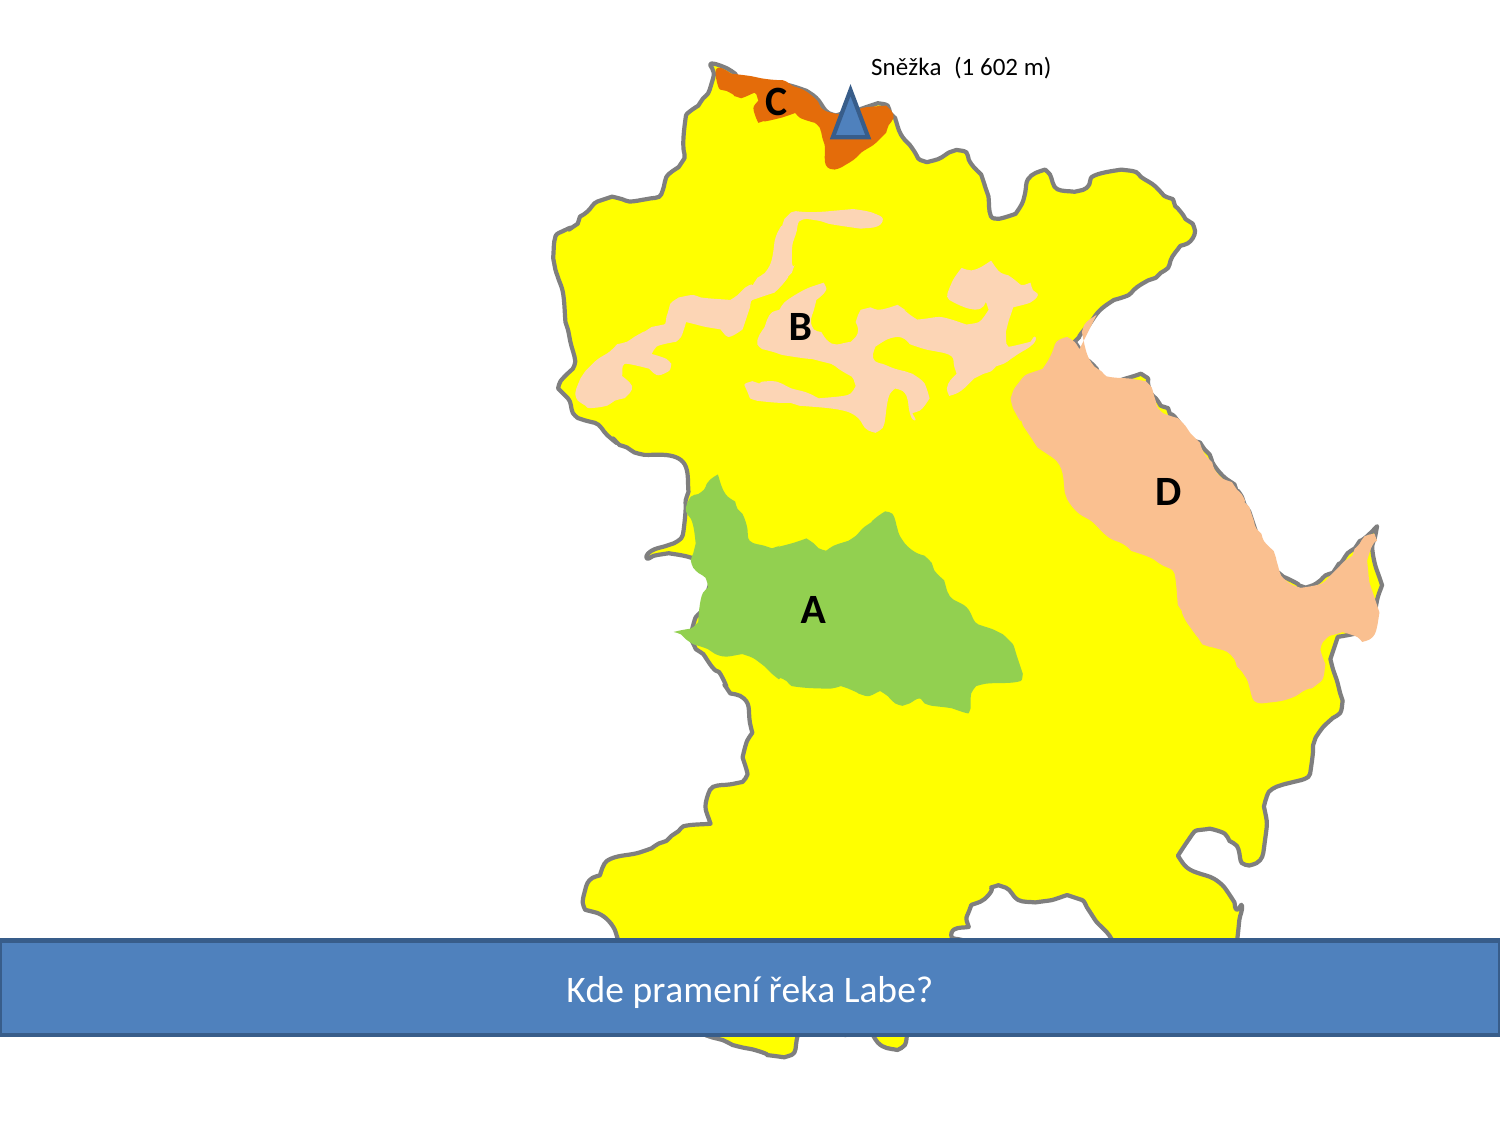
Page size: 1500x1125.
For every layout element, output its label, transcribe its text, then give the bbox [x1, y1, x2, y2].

text_box (1 602 m) [939, 42, 1067, 89]
text_box B [774, 290, 828, 357]
text_box [553, 63, 1383, 940]
text_box C [750, 66, 803, 132]
text_box [873, 1036, 907, 1051]
text_box A [785, 574, 841, 640]
text_box [707, 1036, 798, 1058]
text_box Kde pramení řeka Labe? [0, 940, 1500, 1036]
text_box D [1140, 456, 1197, 522]
text_box Sněžka [856, 42, 939, 89]
